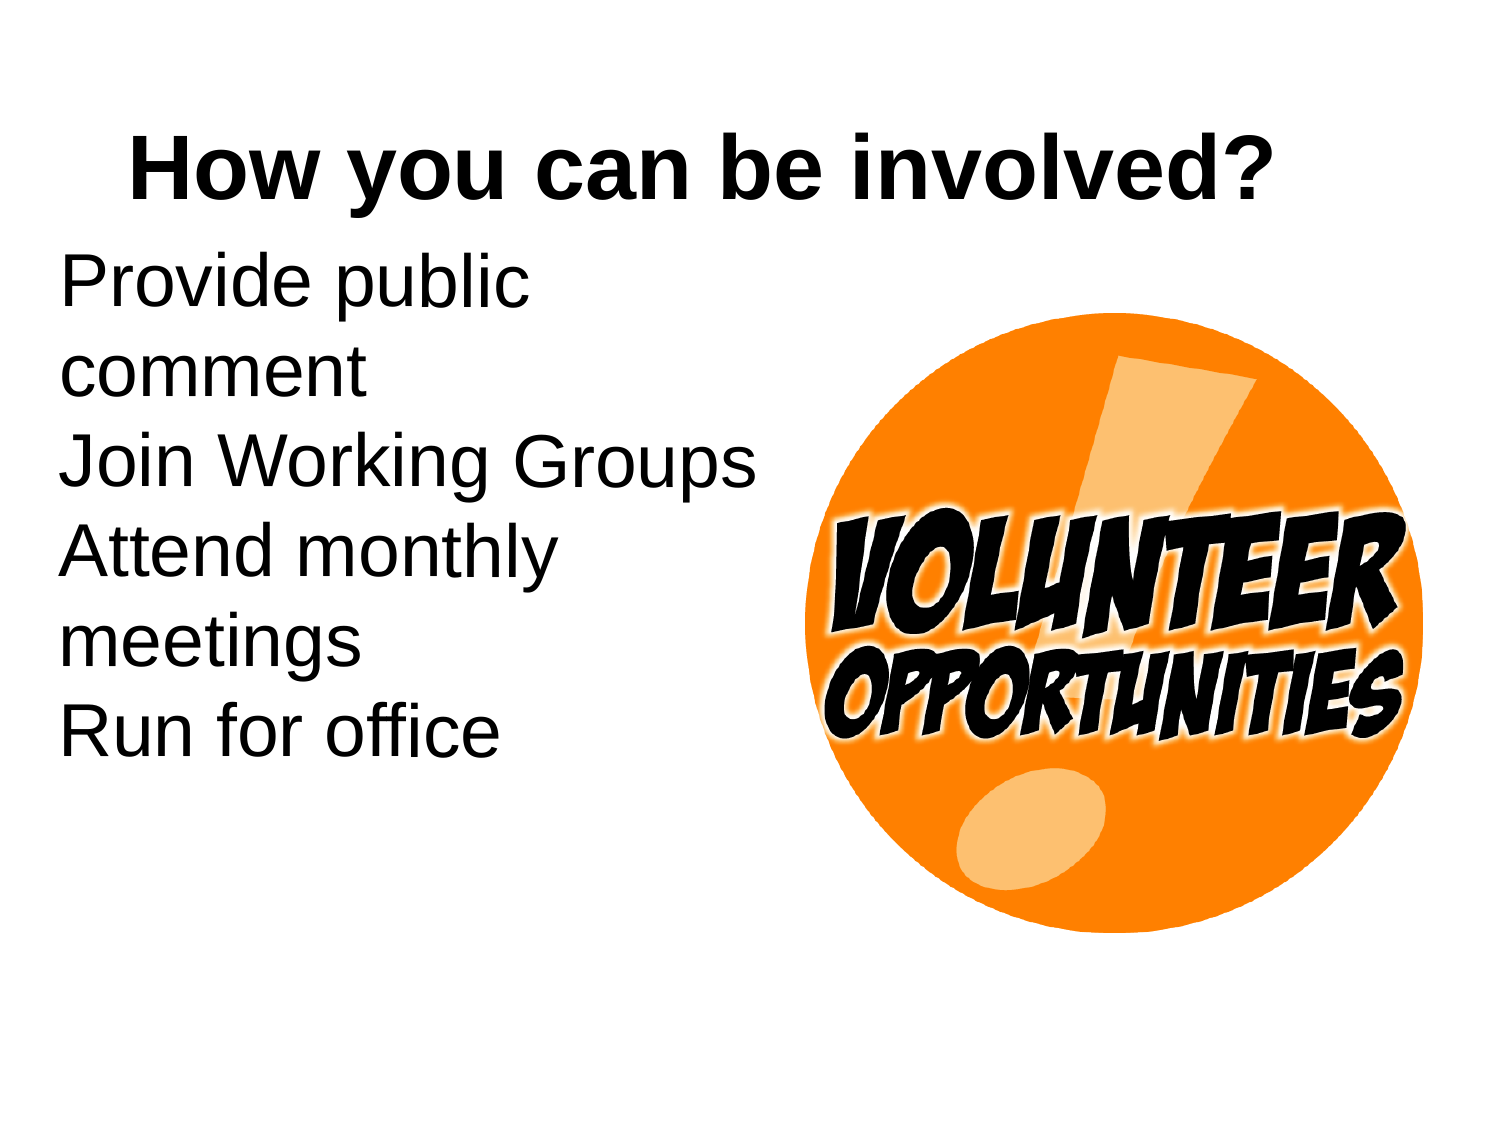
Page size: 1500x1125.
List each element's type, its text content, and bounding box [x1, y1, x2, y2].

subtitle How you can be involved? [112, 92, 1388, 265]
title Provide public comment Join Working Groups Attend monthly meetings Run for office [43, 181, 854, 764]
picture [805, 313, 1423, 933]
